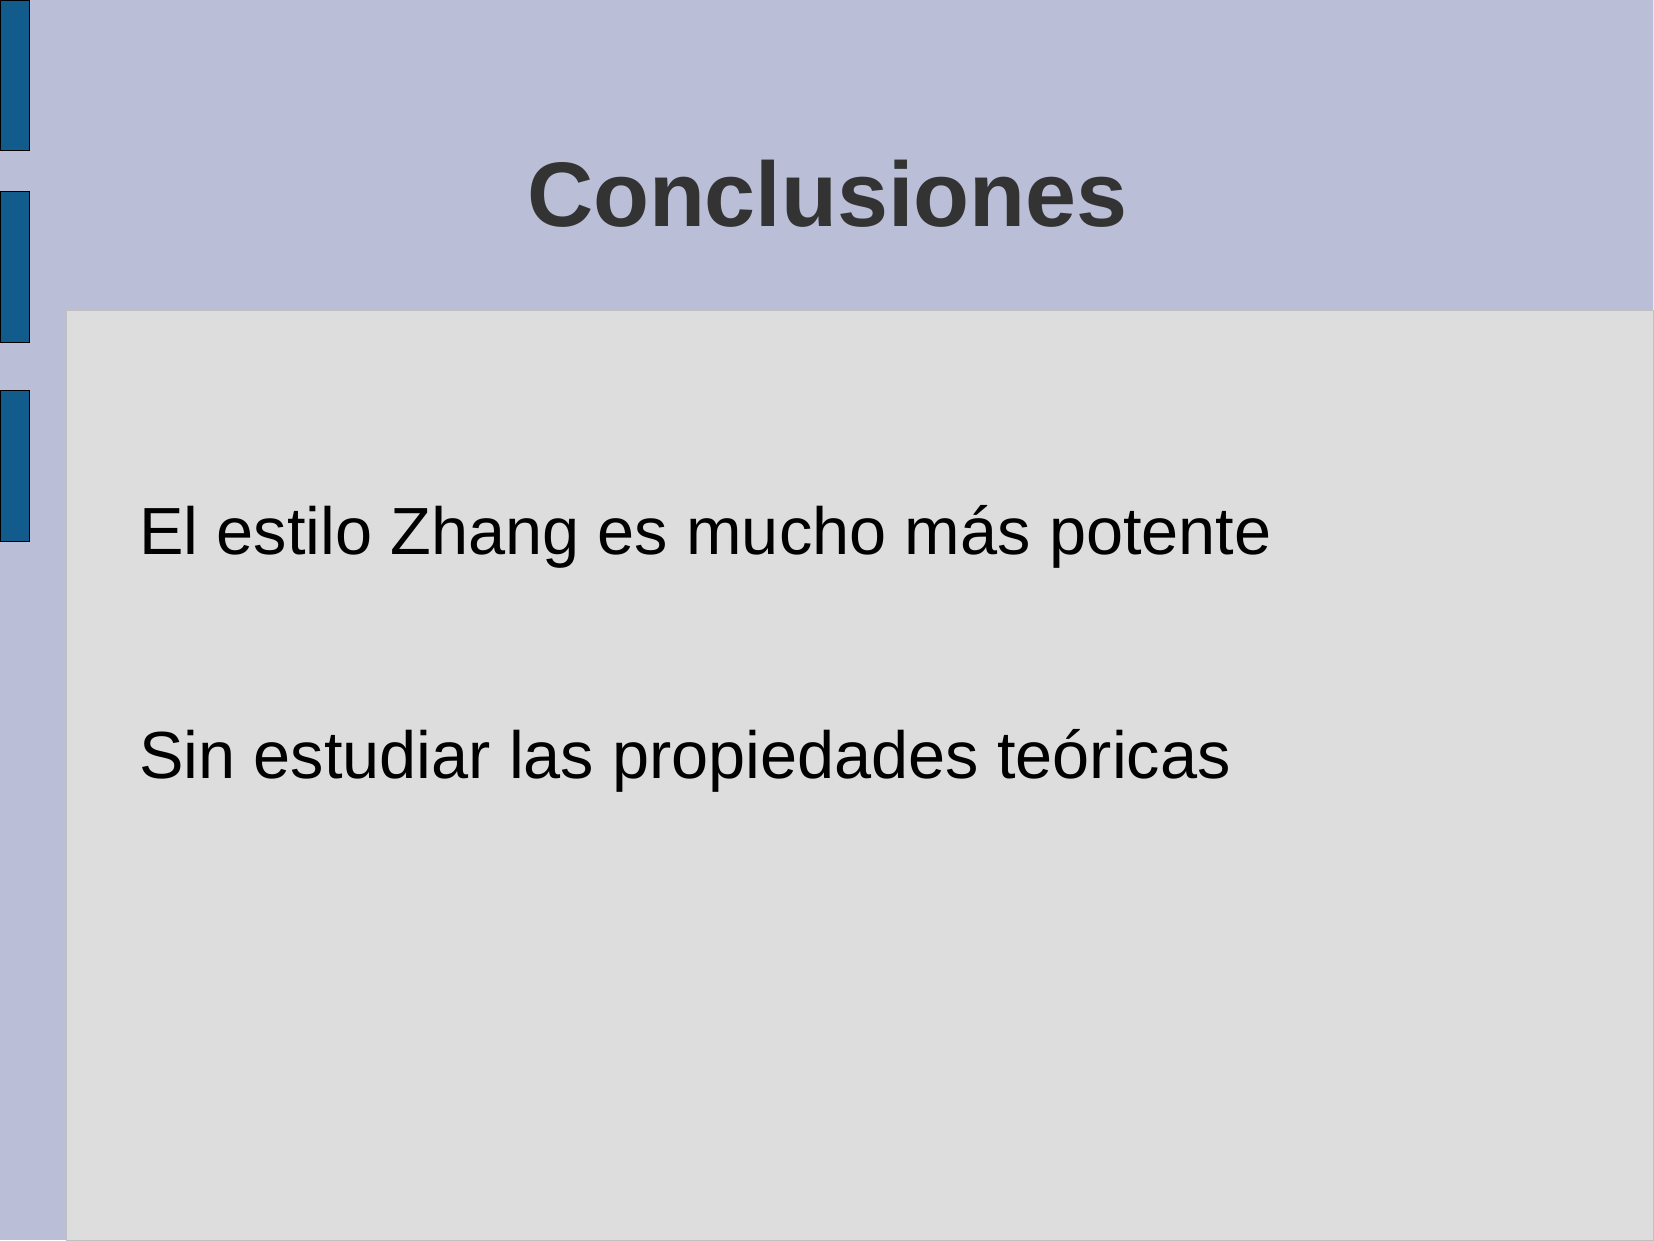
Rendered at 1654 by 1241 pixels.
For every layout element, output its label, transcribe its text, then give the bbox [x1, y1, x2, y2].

list El estilo Zhang es mucho más potente Sin estudiar las propiedades teóricas [121, 344, 1534, 1127]
title Conclusiones [121, 91, 1534, 299]
